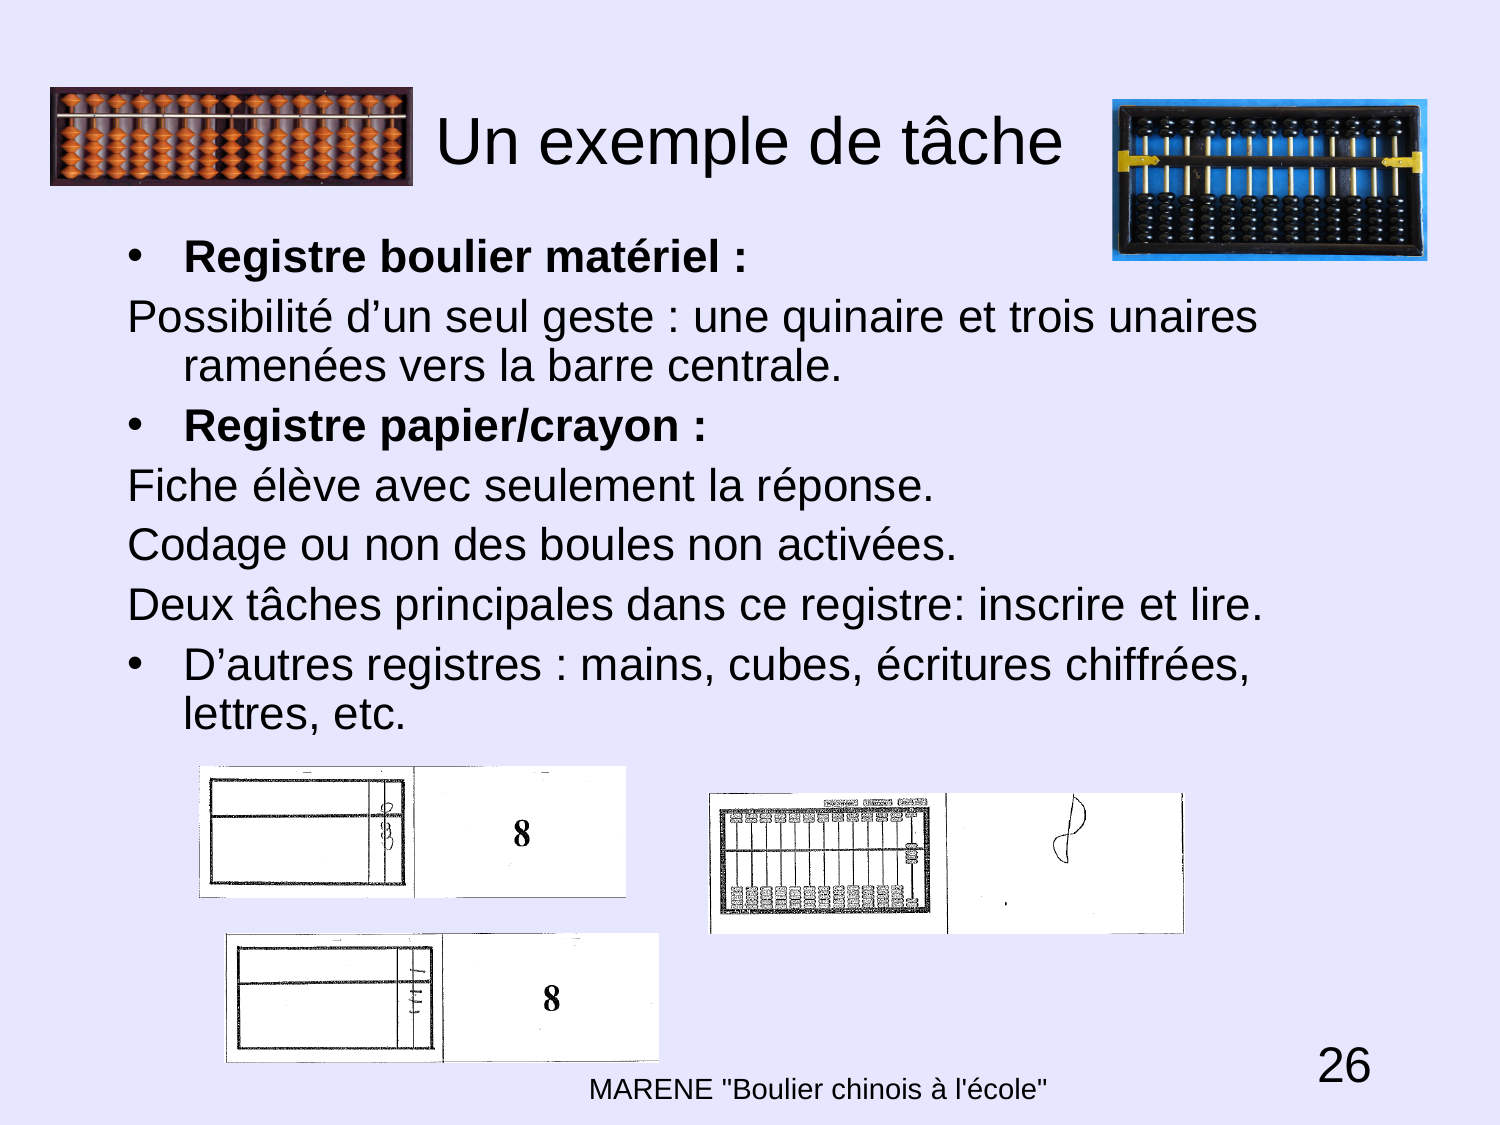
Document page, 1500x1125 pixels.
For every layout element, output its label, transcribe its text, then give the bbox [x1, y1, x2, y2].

chart [1112, 99, 1428, 261]
picture [50, 87, 413, 186]
list Registre boulier matériel : Possibilité d’un seul geste : une quinaire et trois unaires ramenées vers la barre centrale. Registre papier/crayon : Fiche élève avec seulement la réponse. Codage ou non des boules non activées. Deux tâches principales dans ce registre: inscrire et lire. D’autres registres : mains, cubes, écritures chiffrées, lettres, etc. [112, 224, 1388, 763]
picture [224, 933, 659, 1063]
title Un exemple de tâche [112, 37, 1388, 224]
picture [199, 766, 626, 898]
picture [708, 793, 1185, 934]
